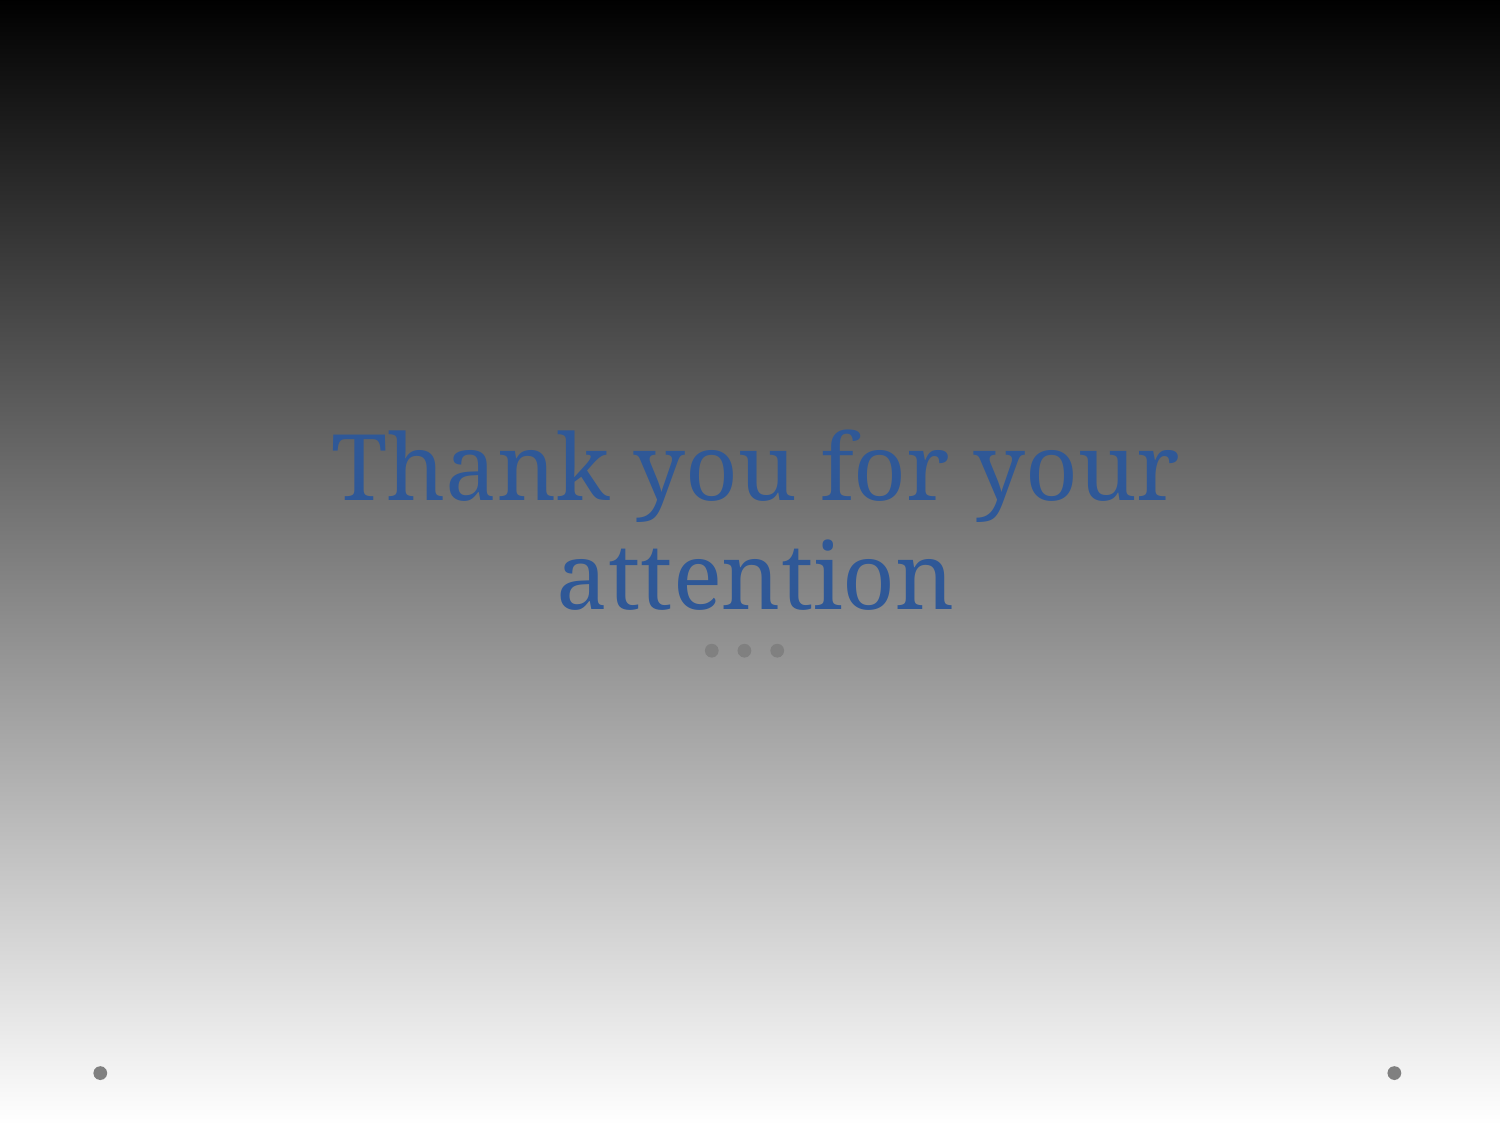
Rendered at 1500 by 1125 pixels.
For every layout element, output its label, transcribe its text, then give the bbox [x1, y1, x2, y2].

title Thank you for your attention [118, 224, 1394, 636]
